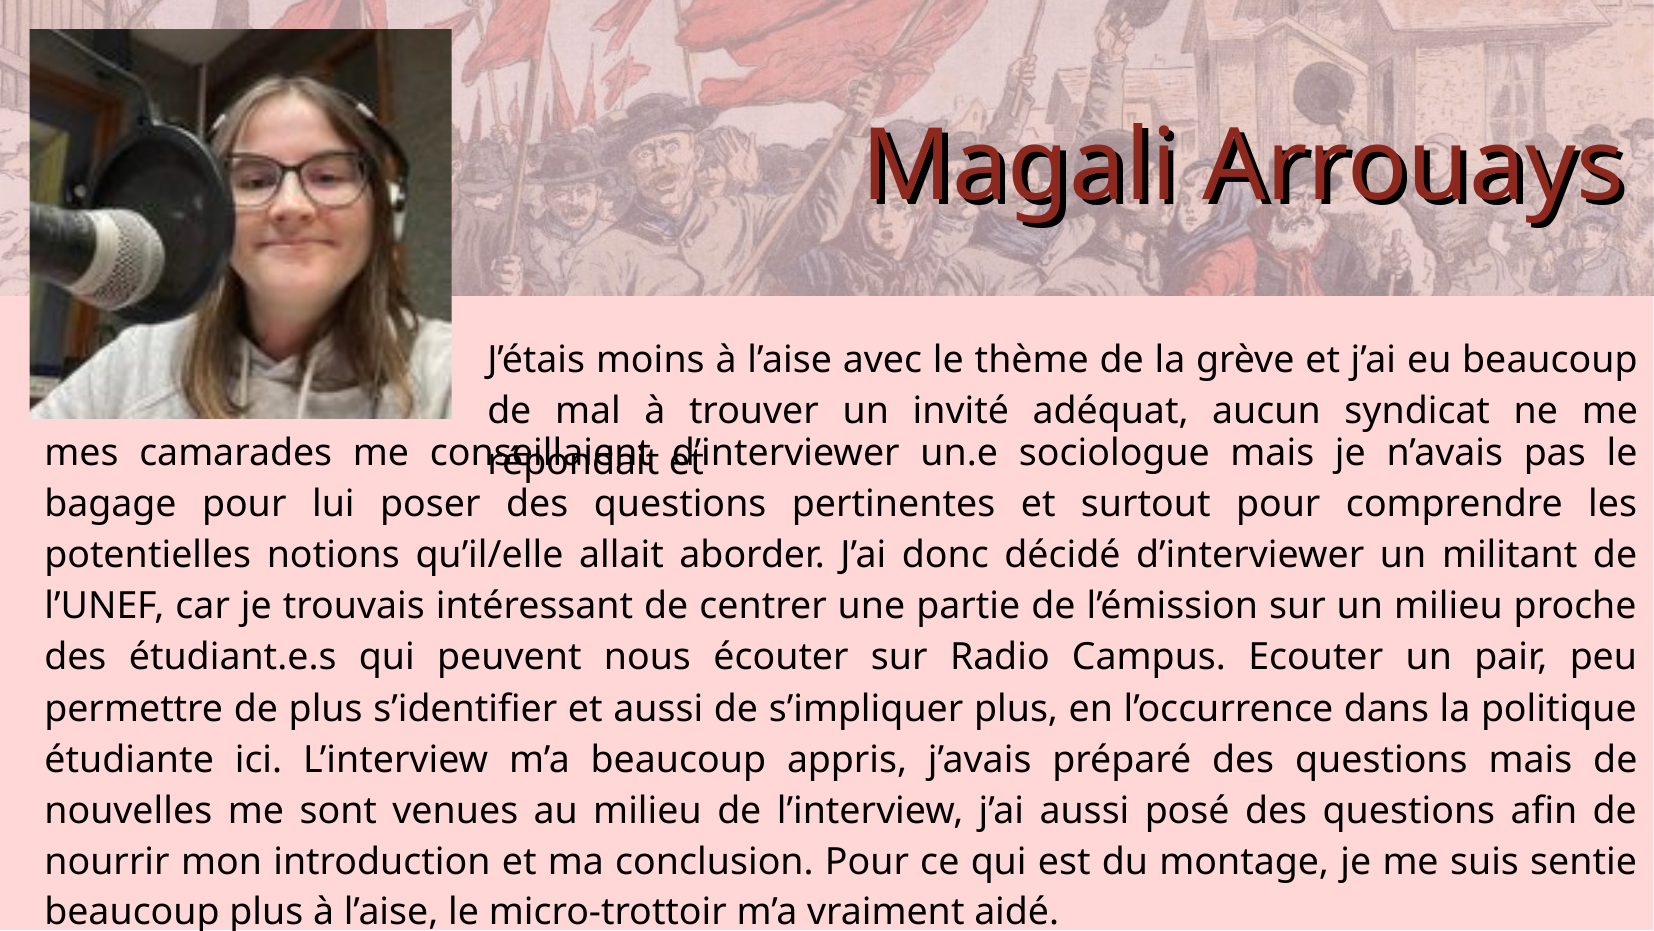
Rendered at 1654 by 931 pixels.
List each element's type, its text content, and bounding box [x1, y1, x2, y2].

text_box J’étais moins à l’aise avec le thème de la grève et j’ai eu beaucoup de mal à trouver un invité adéquat, aucun syndicat ne me répondait et [472, 324, 1654, 418]
text_box mes camarades me conseillaient d’interviewer un.e sociologue mais je n’avais pas le bagage pour lui poser des questions pertinentes et surtout pour comprendre les potentielles notions qu’il/elle allait aborder. J’ai donc décidé d’interviewer un militant de l’UNEF, car je trouvais intéressant de centrer une partie de l’émission sur un milieu proche des étudiant.e.s qui peuvent nous écouter sur Radio Campus. Ecouter un pair, peu permettre de plus s’identifier et aussi de s’impliquer plus, en l’occurrence dans la politique étudiante ici. L’interview m’a beaucoup appris, j’avais préparé des questions mais de nouvelles me sont venues au milieu de l’interview, j’ai aussi posé des questions afin de nourrir mon introduction et ma conclusion. Pour ce qui est du montage, je me suis sentie beaucoup plus à l’aise, le micro-trottoir m’a vraiment aidé. [29, 418, 1654, 931]
picture [0, 0, 1654, 418]
text_box Magali Arrouays [856, 25, 1630, 296]
